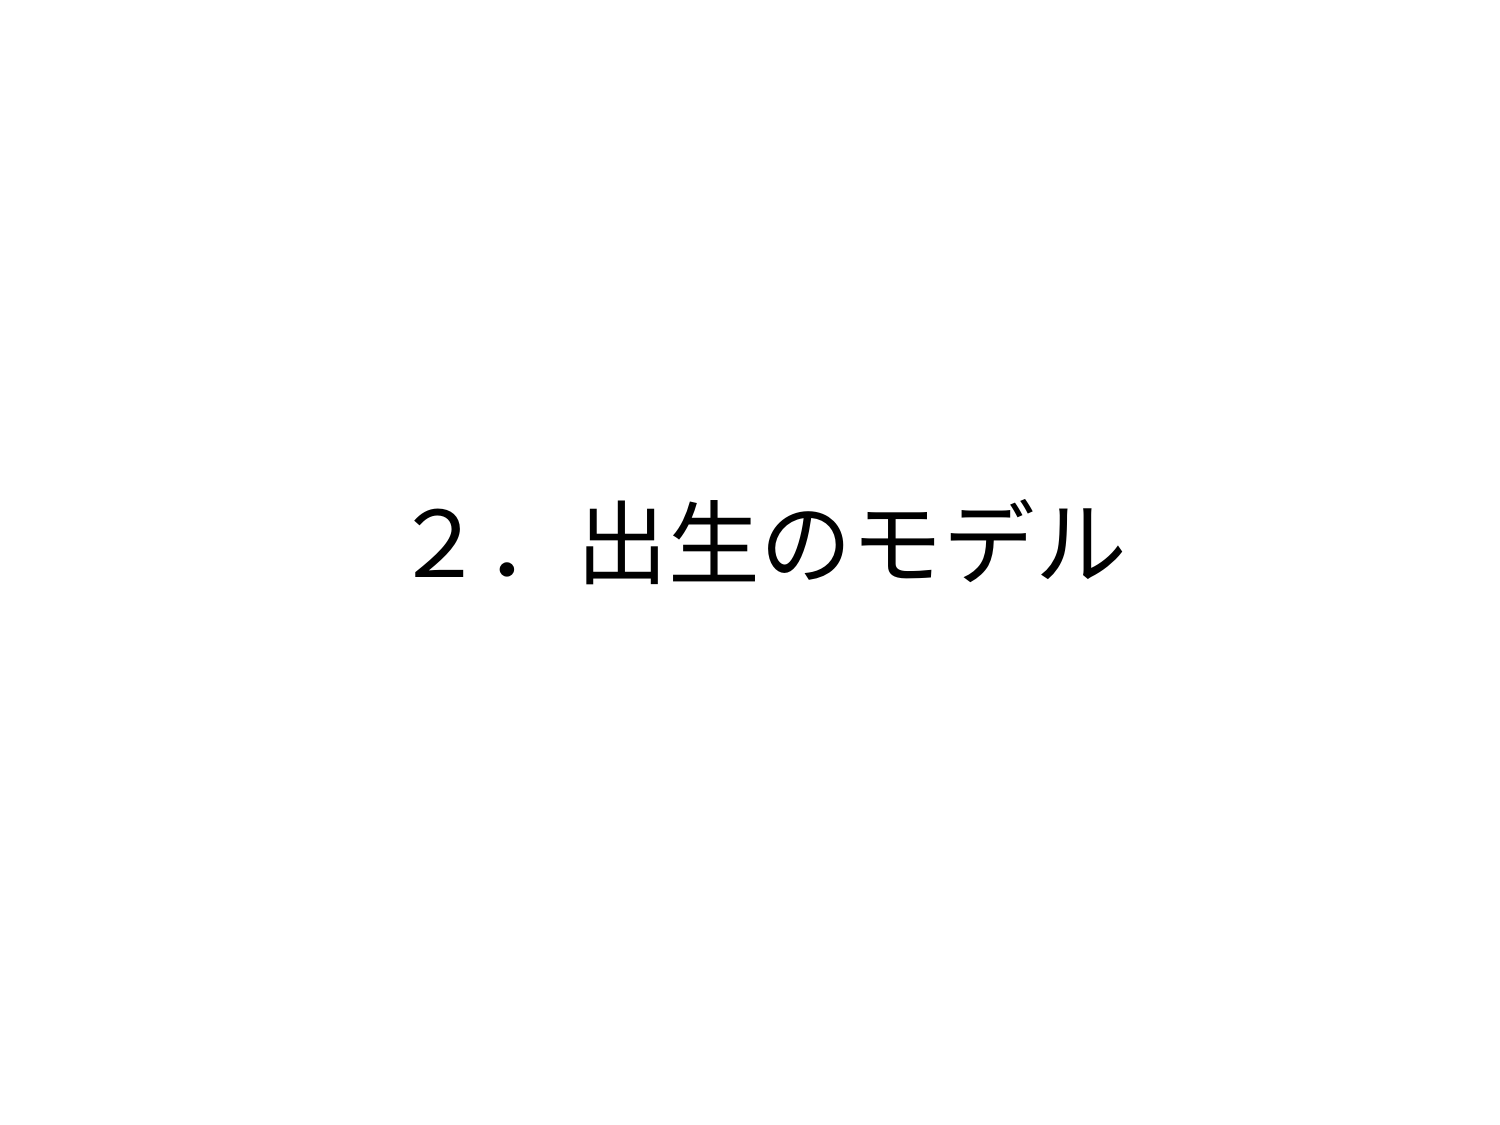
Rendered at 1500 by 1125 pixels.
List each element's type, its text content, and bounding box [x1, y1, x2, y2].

title ２．出生のモデル [122, 419, 1398, 656]
